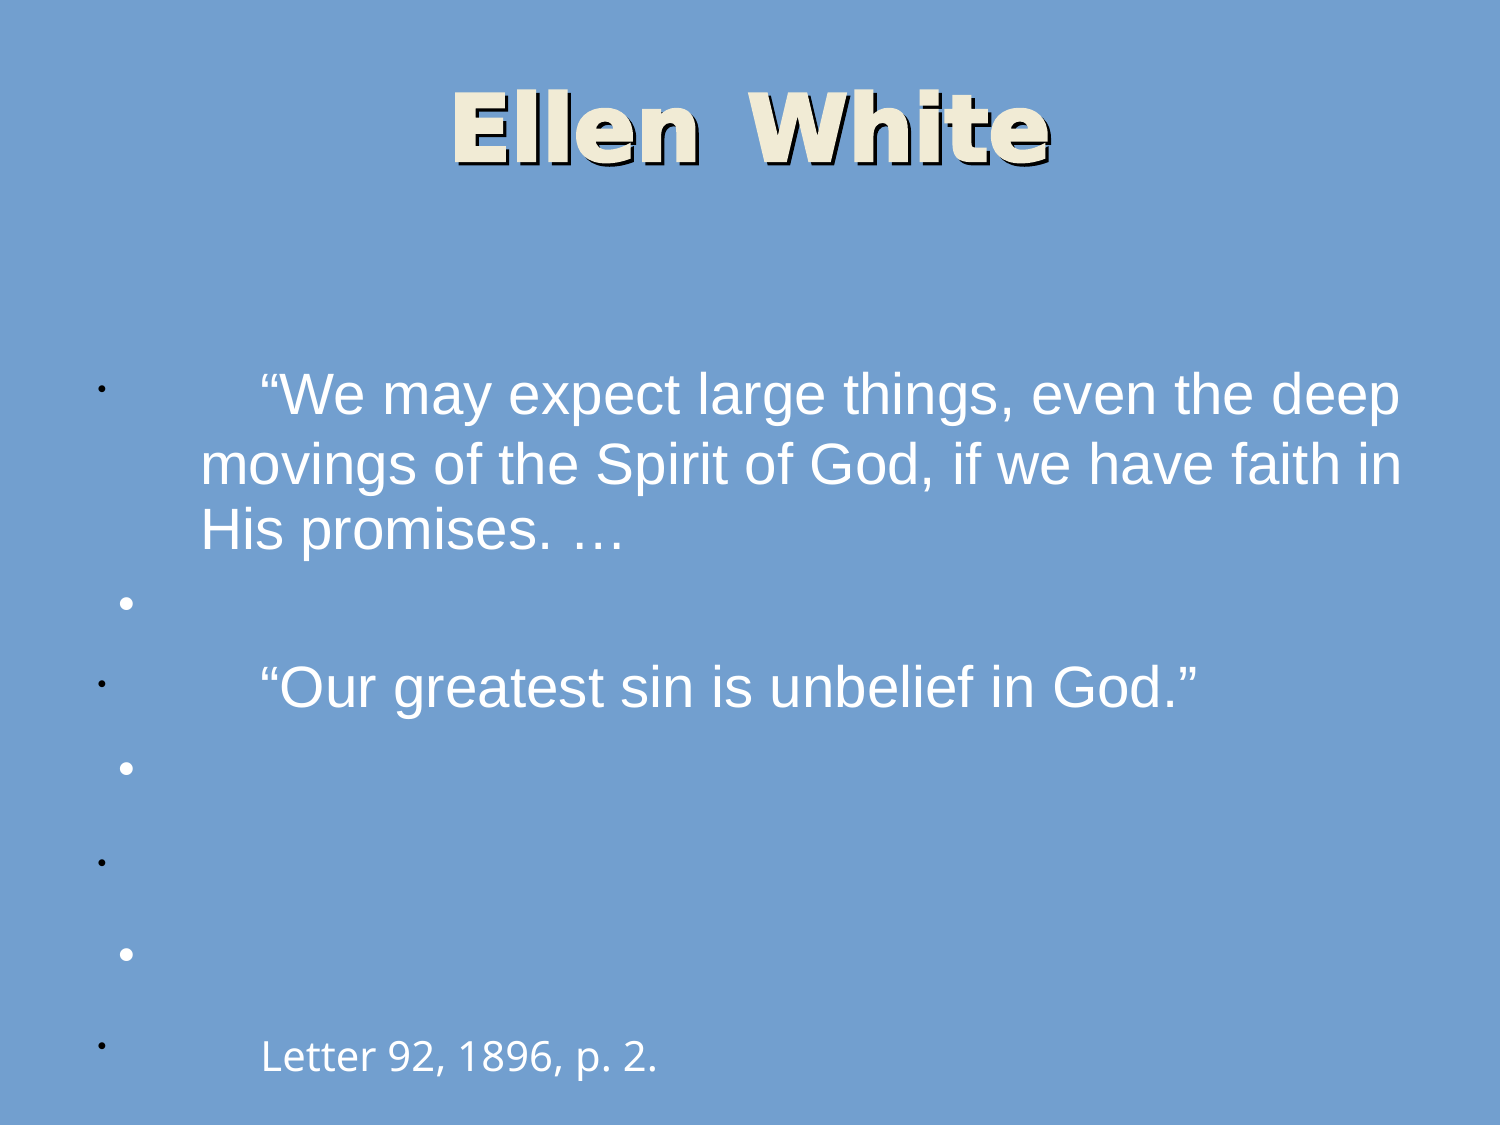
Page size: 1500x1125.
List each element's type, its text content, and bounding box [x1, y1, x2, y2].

title Ellen White [75, 44, 1426, 233]
list “We may expect large things, even the deep movings of the Spirit of God, if we have faith in His promises. … “Our greatest sin is unbelief in God.” Letter 92, 1896, p. 2. [75, 352, 1426, 1125]
